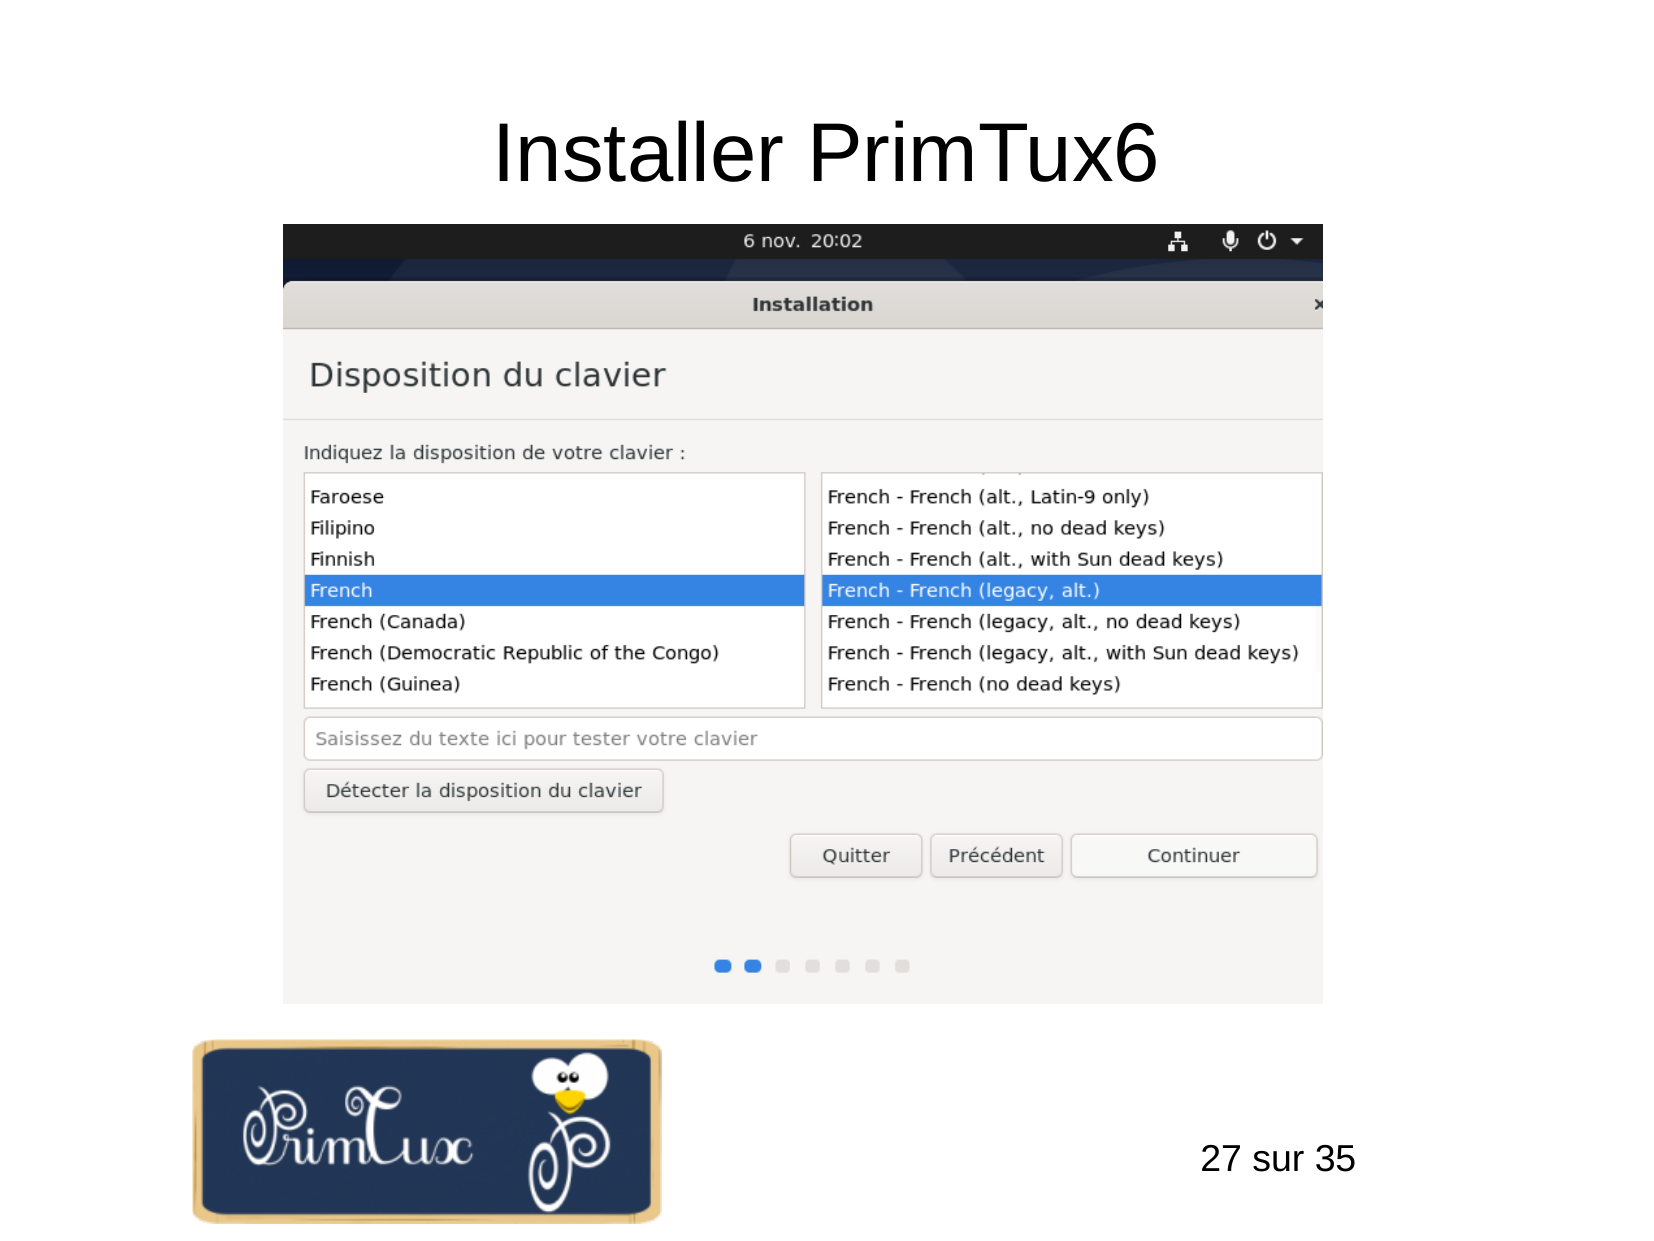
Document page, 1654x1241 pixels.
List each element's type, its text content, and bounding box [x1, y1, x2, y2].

picture [192, 1039, 662, 1224]
picture [283, 224, 1323, 1004]
title Installer PrimTux6 [82, 49, 1571, 257]
